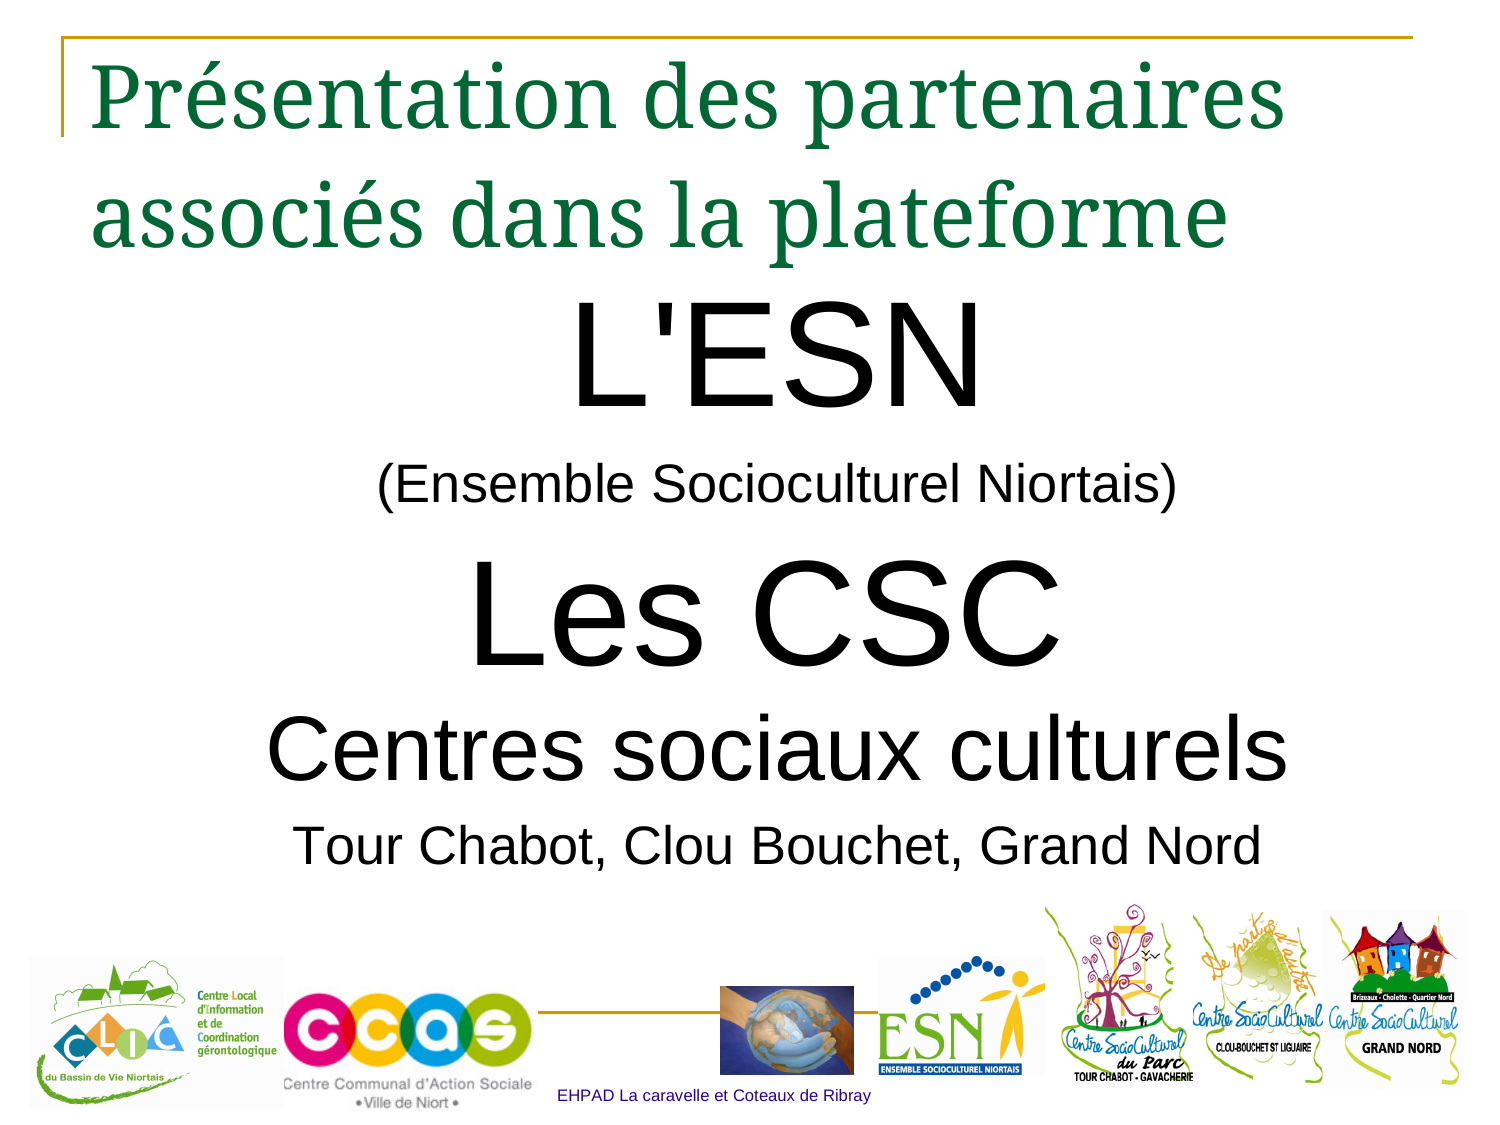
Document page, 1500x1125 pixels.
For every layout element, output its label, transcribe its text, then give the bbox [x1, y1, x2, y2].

title Présentation des partenaires associés dans la plateforme [75, 44, 1426, 262]
picture [29, 956, 538, 1113]
list L'ESN (Ensemble Socioculturel Niortais) Les CSC Centres sociaux culturels Tour Chabot, Clou Bouchet, Grand Nord [75, 262, 1426, 969]
text_box EHPAD La caravelle et Coteaux de Ribray [531, 1076, 898, 1125]
picture [543, 956, 854, 1076]
picture [878, 903, 1465, 1089]
